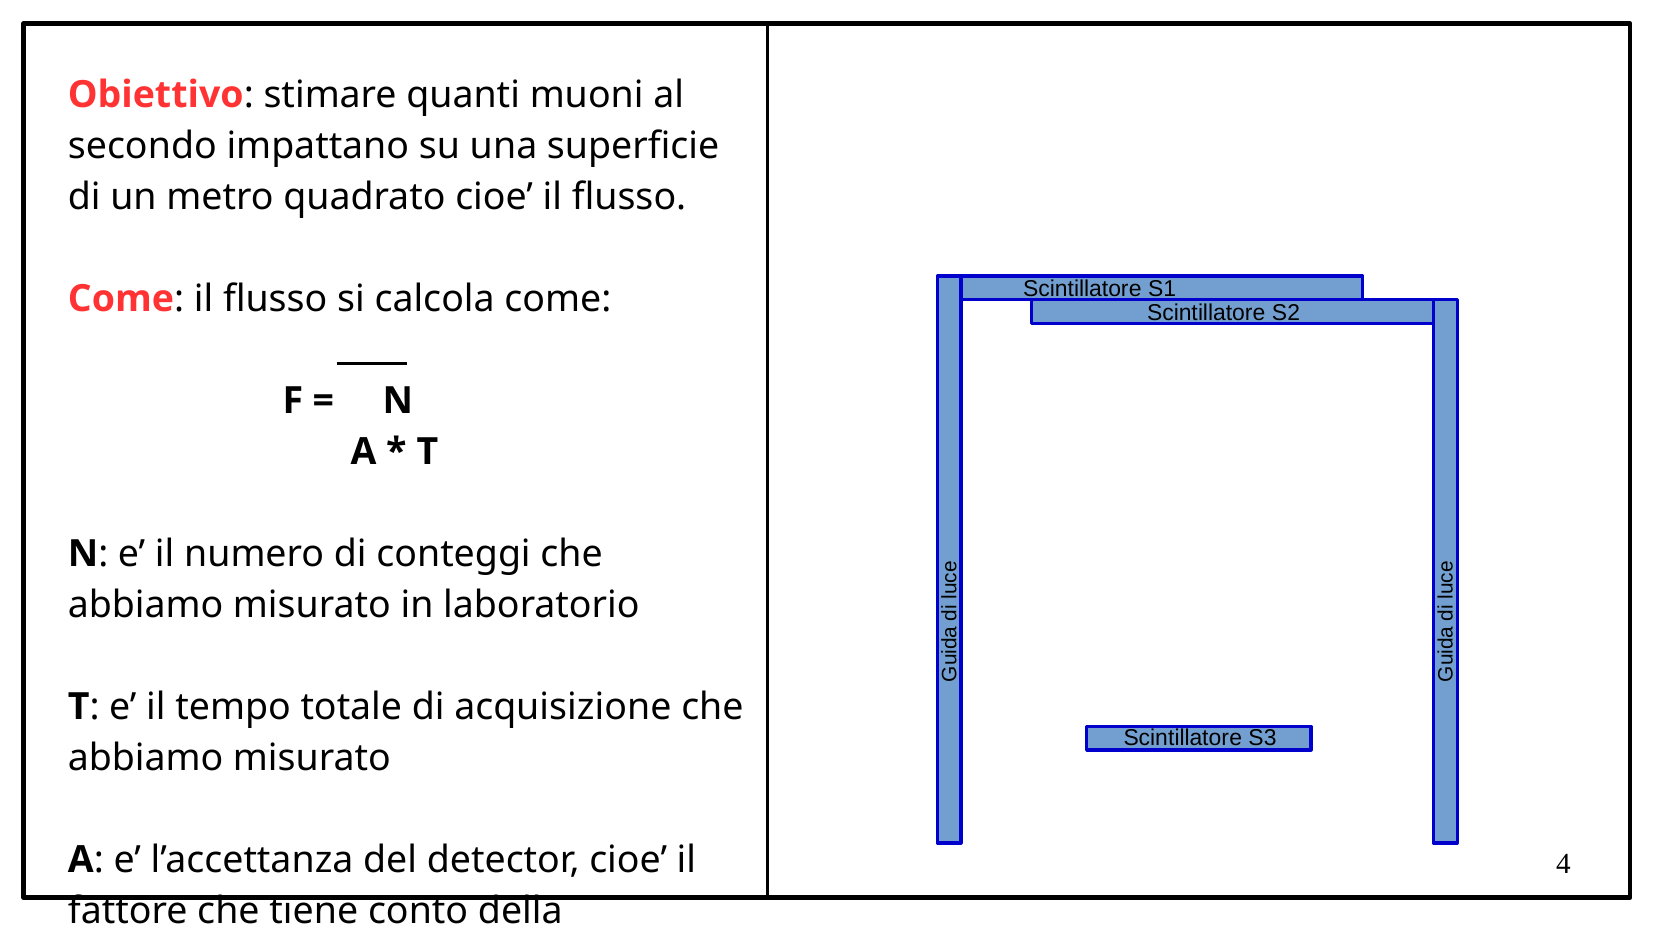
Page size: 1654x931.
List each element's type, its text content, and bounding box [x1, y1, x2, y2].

text_box Obiettivo: stimare quanti muoni al secondo impattano su una superficie di un metro quadrato cioe’ il flusso. Come: il flusso si calcola come: F = N A * T N: e’ il numero di conteggi che abbiamo misurato in laboratorio T: e’ il tempo totale di acquisizione che abbiamo misurato A: e’ l’accettanza del detector, cioe’ il fattore che tiene conto della dimensione del nostro detector [53, 60, 762, 874]
text_box [1086, 726, 1108, 751]
text_box [1340, 276, 1363, 291]
text_box Guida di luce [1426, 389, 1465, 697]
text_box [937, 697, 962, 843]
text_box Guida di luce [930, 389, 969, 697]
text_box [1031, 309, 1132, 324]
text_box Scintillatore S3 [1108, 717, 1440, 758]
text_box [1433, 333, 1458, 389]
text_box Scintillatore S1 [1008, 268, 1340, 309]
text_box [937, 276, 1008, 389]
text_box Scintillatore S2 [1132, 291, 1464, 333]
text_box [1433, 697, 1458, 843]
